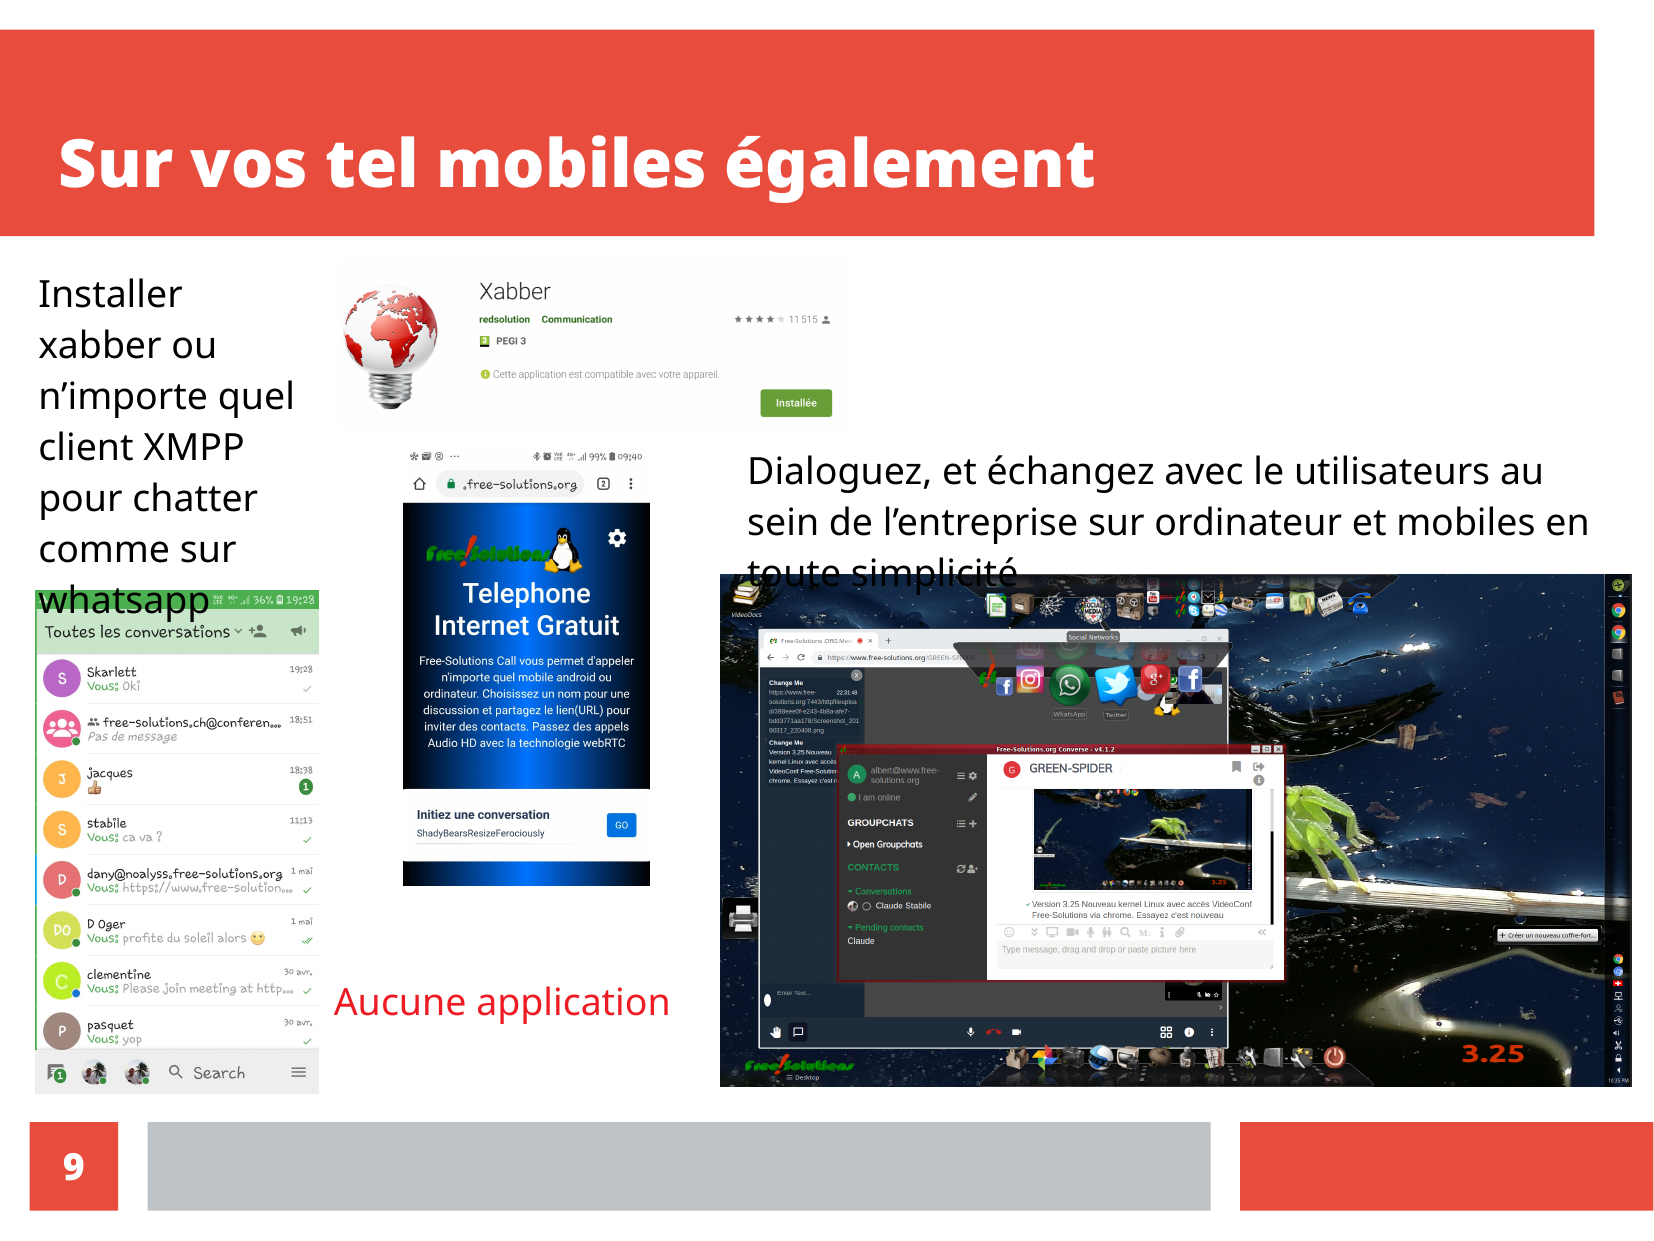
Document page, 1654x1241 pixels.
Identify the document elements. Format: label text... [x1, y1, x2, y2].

text_box Aucune application [318, 968, 709, 1027]
picture [339, 259, 851, 430]
picture [720, 574, 1632, 1087]
picture [35, 590, 319, 1094]
title Sur vos tel mobiles également [59, 59, 1595, 207]
picture [403, 448, 650, 886]
text_box Dialoguez, et échangez avec le utilisateurs au sein de l’entreprise sur ordinateur et mobiles en toute simplicité [732, 437, 1619, 583]
text_box Installer xabber ou n’importe quel client XMPP pour chatter comme sur whatsapp [23, 259, 331, 580]
